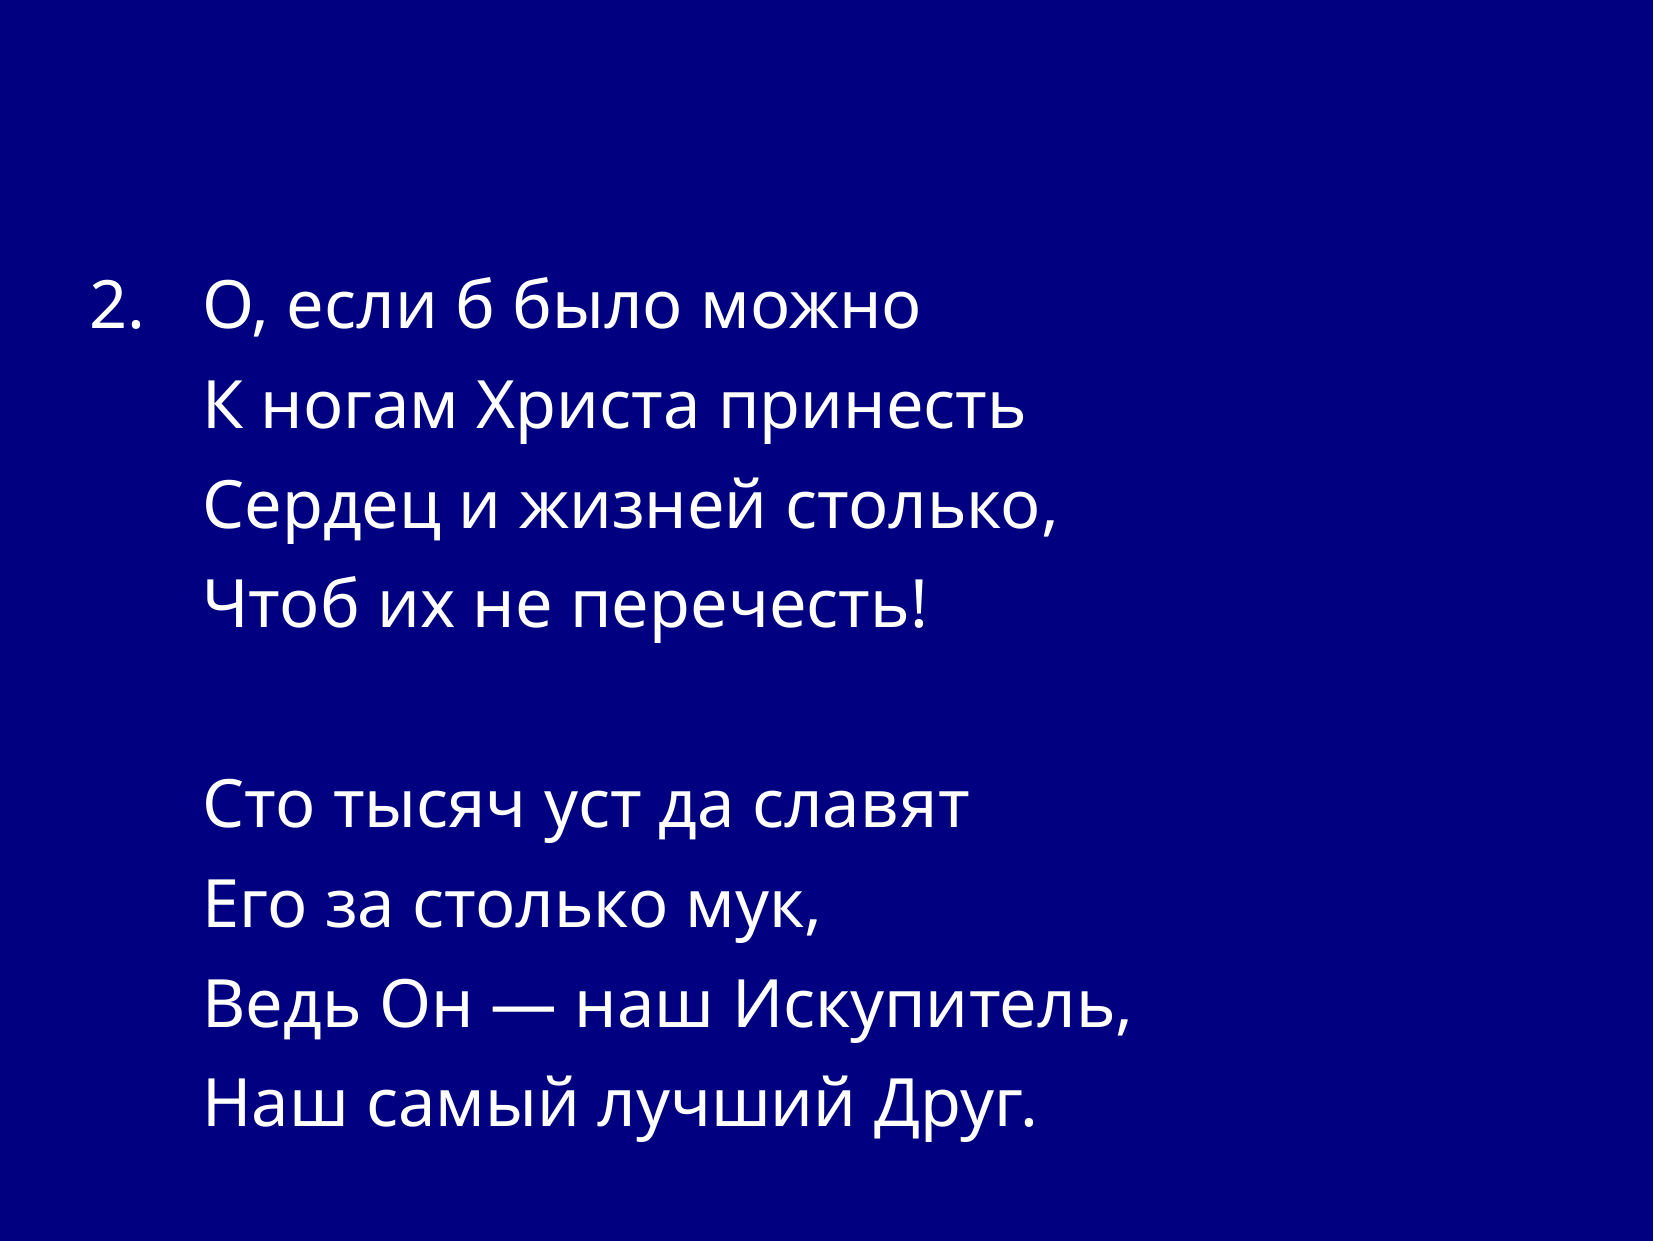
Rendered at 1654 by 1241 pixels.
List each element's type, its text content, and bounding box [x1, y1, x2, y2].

text_box 2. О, если б было можно К ногам Христа принесть Сердец и жизней столько, Чтоб их не перечесть! Сто тысяч уст да славят Его за столько мук, Ведь Он — наш Искупитель, Наш самый лучший Друг. [75, 150, 1576, 1163]
